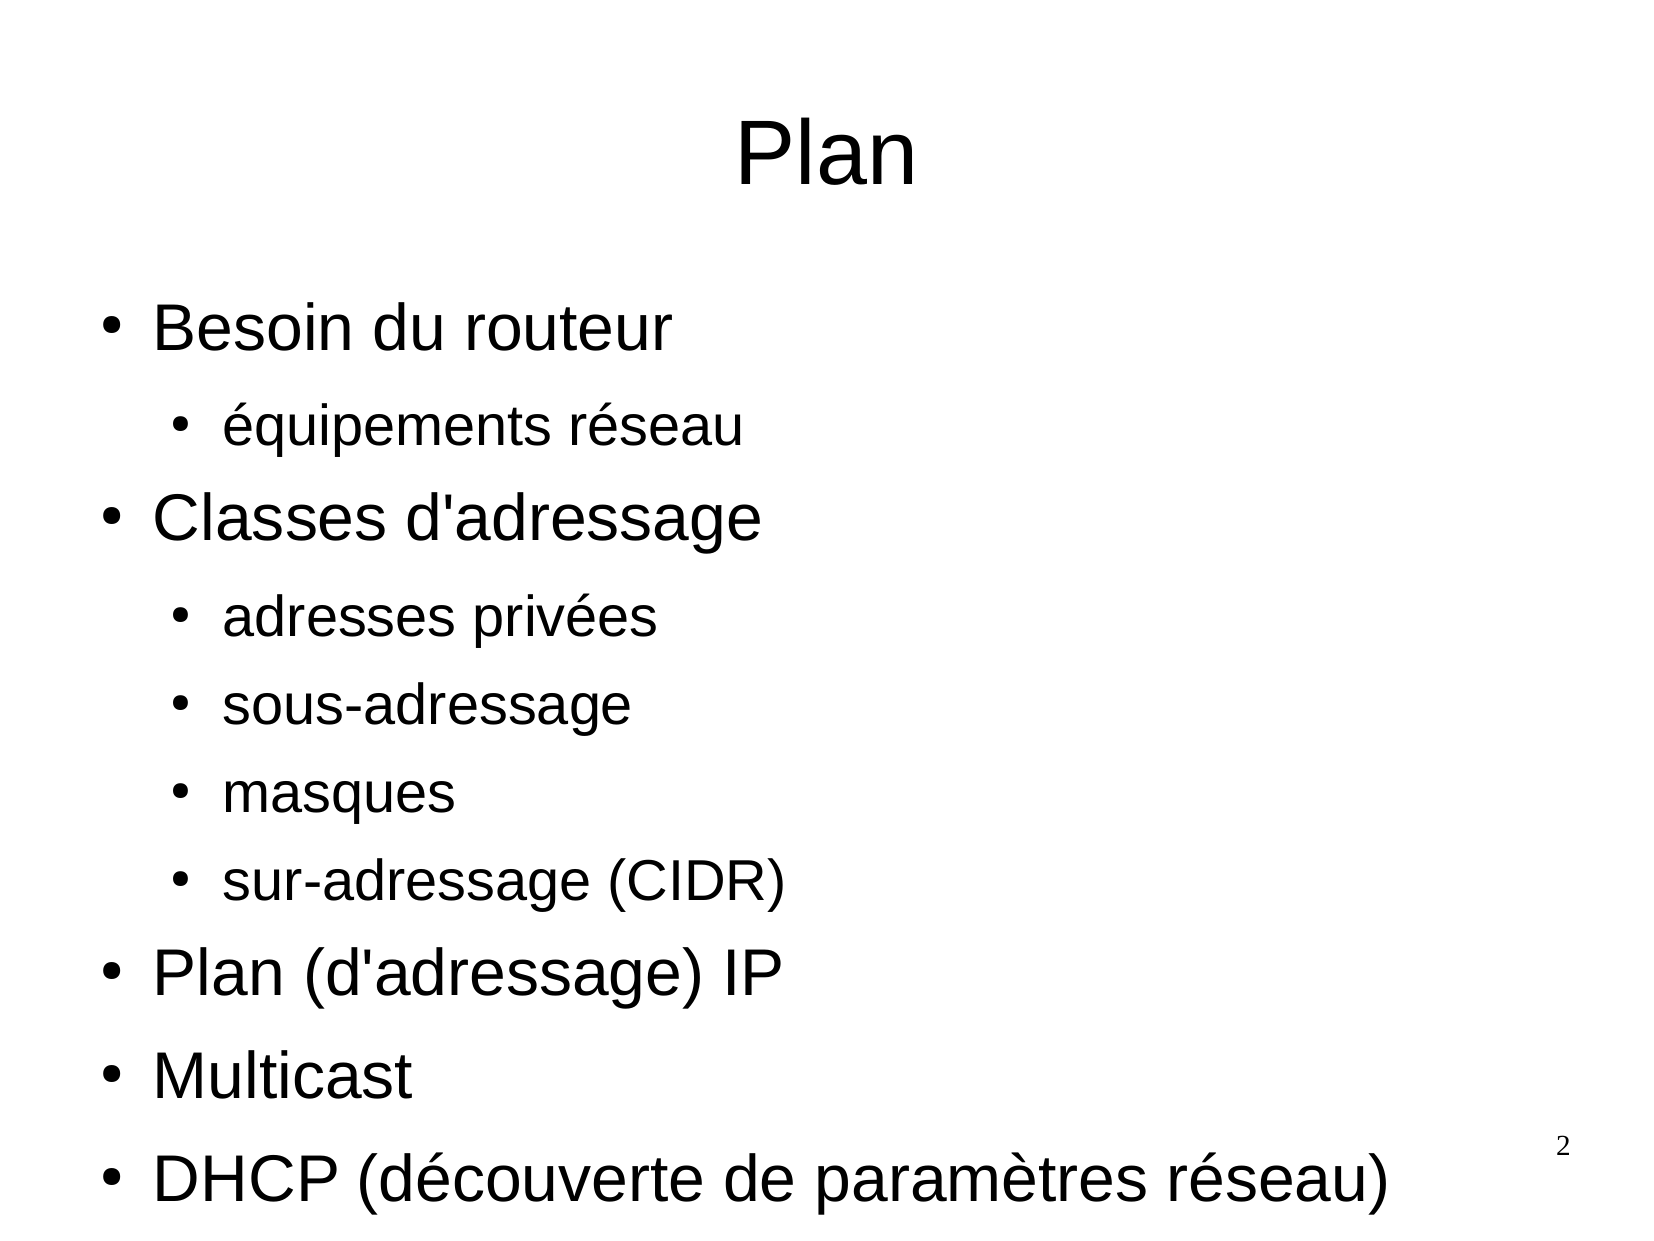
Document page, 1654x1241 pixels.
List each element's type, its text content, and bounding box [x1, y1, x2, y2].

list Besoin du routeur équipements réseau Classes d'adressage adresses privées sous-adressage masques sur-adressage (CIDR) Plan (d'adressage) IP Multicast DHCP (découverte de paramètres réseau) [82, 290, 1571, 1223]
title Plan [82, 49, 1571, 257]
